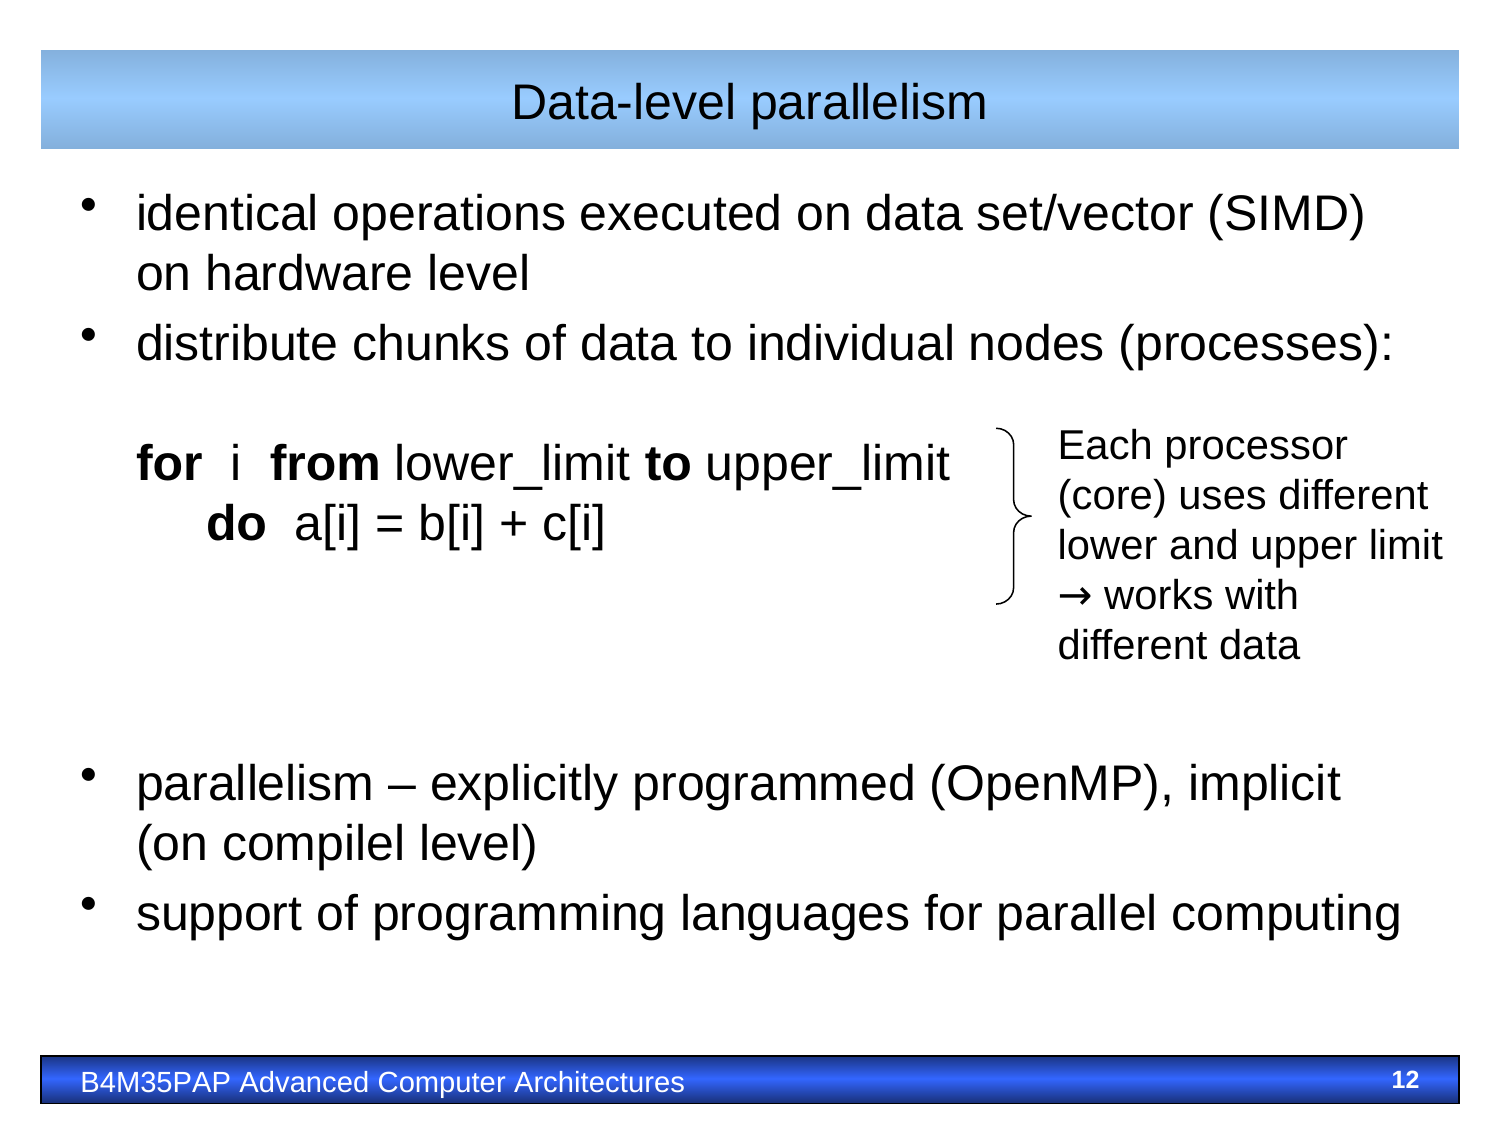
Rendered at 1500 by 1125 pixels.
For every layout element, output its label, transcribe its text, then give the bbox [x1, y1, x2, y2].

list identical operations executed on data set/vector (SIMD) on hardware level distribute chunks of data to individual nodes (processes): for i from lower_limit to upper_limit do a[i] = b[i] + c[i] parallelism – explicitly programmed (OpenMP), implicit (on compilel level) support of programming languages for parallel computing [64, 172, 1436, 1000]
text_box Each processor (core) uses different lower and upper limit → works with different data [1042, 410, 1465, 676]
title Data-level parallelism [41, 50, 1459, 149]
